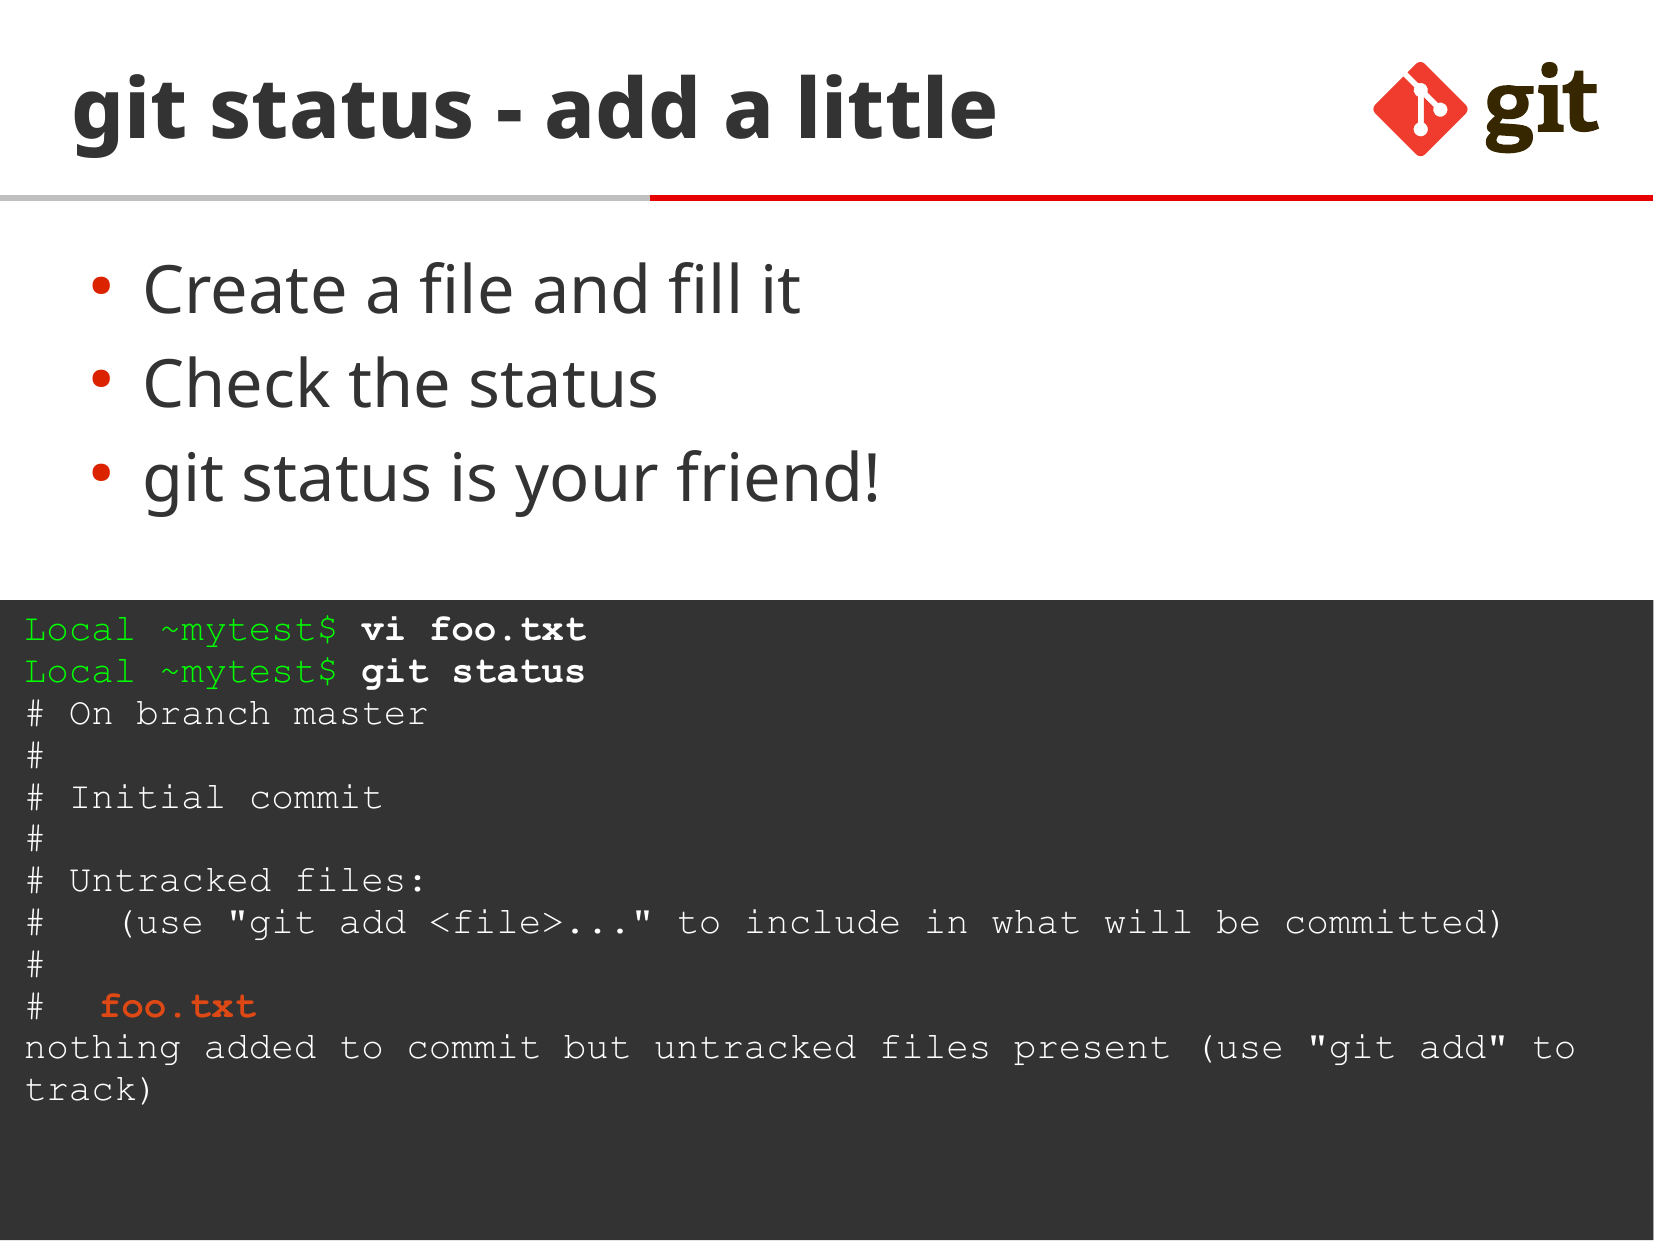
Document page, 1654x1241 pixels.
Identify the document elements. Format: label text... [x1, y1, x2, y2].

title git status - add a little [56, 36, 1546, 175]
list Create a file and fill it Check the status git status is your friend! [56, 239, 1595, 522]
text_box Local ~mytest$ vi foo.txt Local ~mytest$ git status # On branch master # # Initial commit # # Untracked files: # (use "git add <file>..." to include in what will be committed) # # foo.txt nothing added to commit but untracked files present (use "git add" to track) [0, 600, 1654, 1241]
